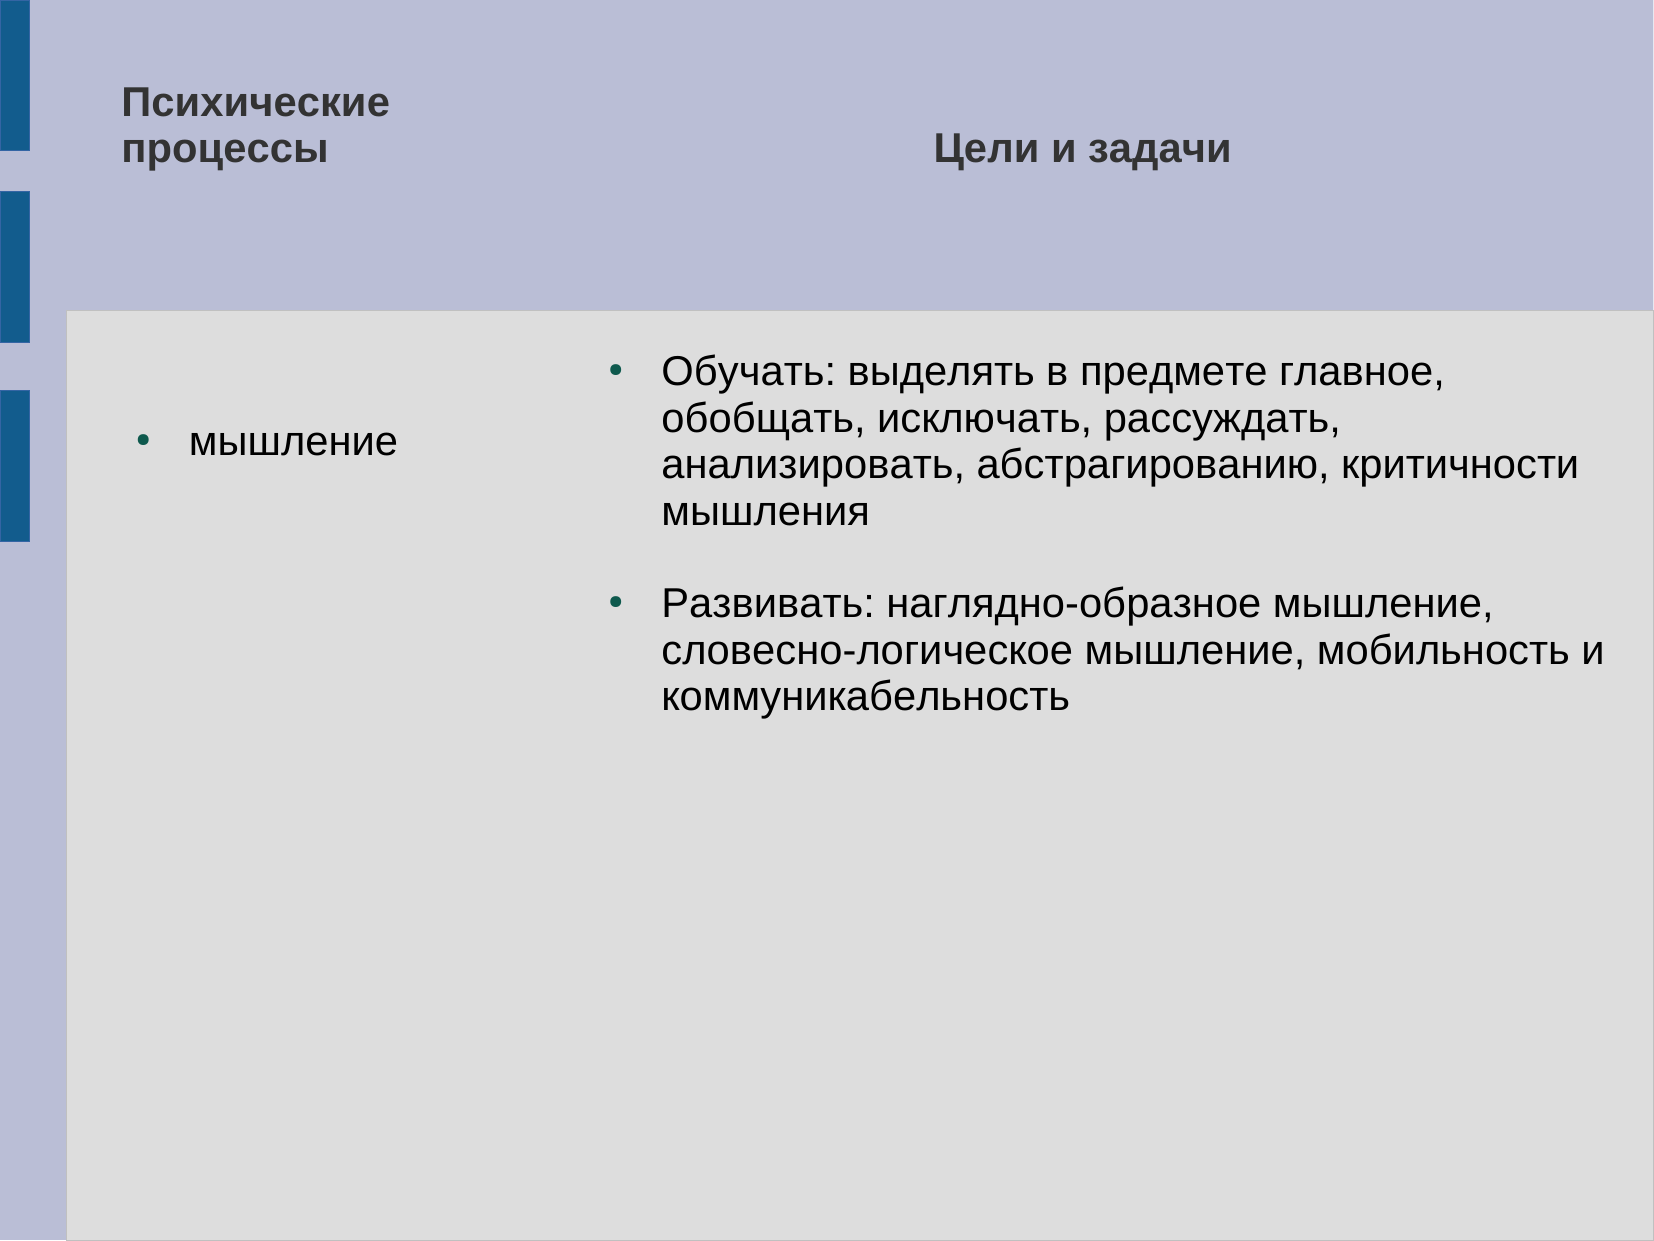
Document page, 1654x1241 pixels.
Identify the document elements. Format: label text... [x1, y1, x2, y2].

title Психические процессы Цели и задачи [121, 75, 1534, 220]
list мышление [118, 324, 532, 1144]
list Обучать: выделять в предмете главное, обобщать, исключать, рассуждать, анализировать, абстрагированию, критичности мышления Развивать: наглядно-образное мышление, словесно-логическое мышление, мобильность и коммуникабельность [590, 347, 1625, 1152]
